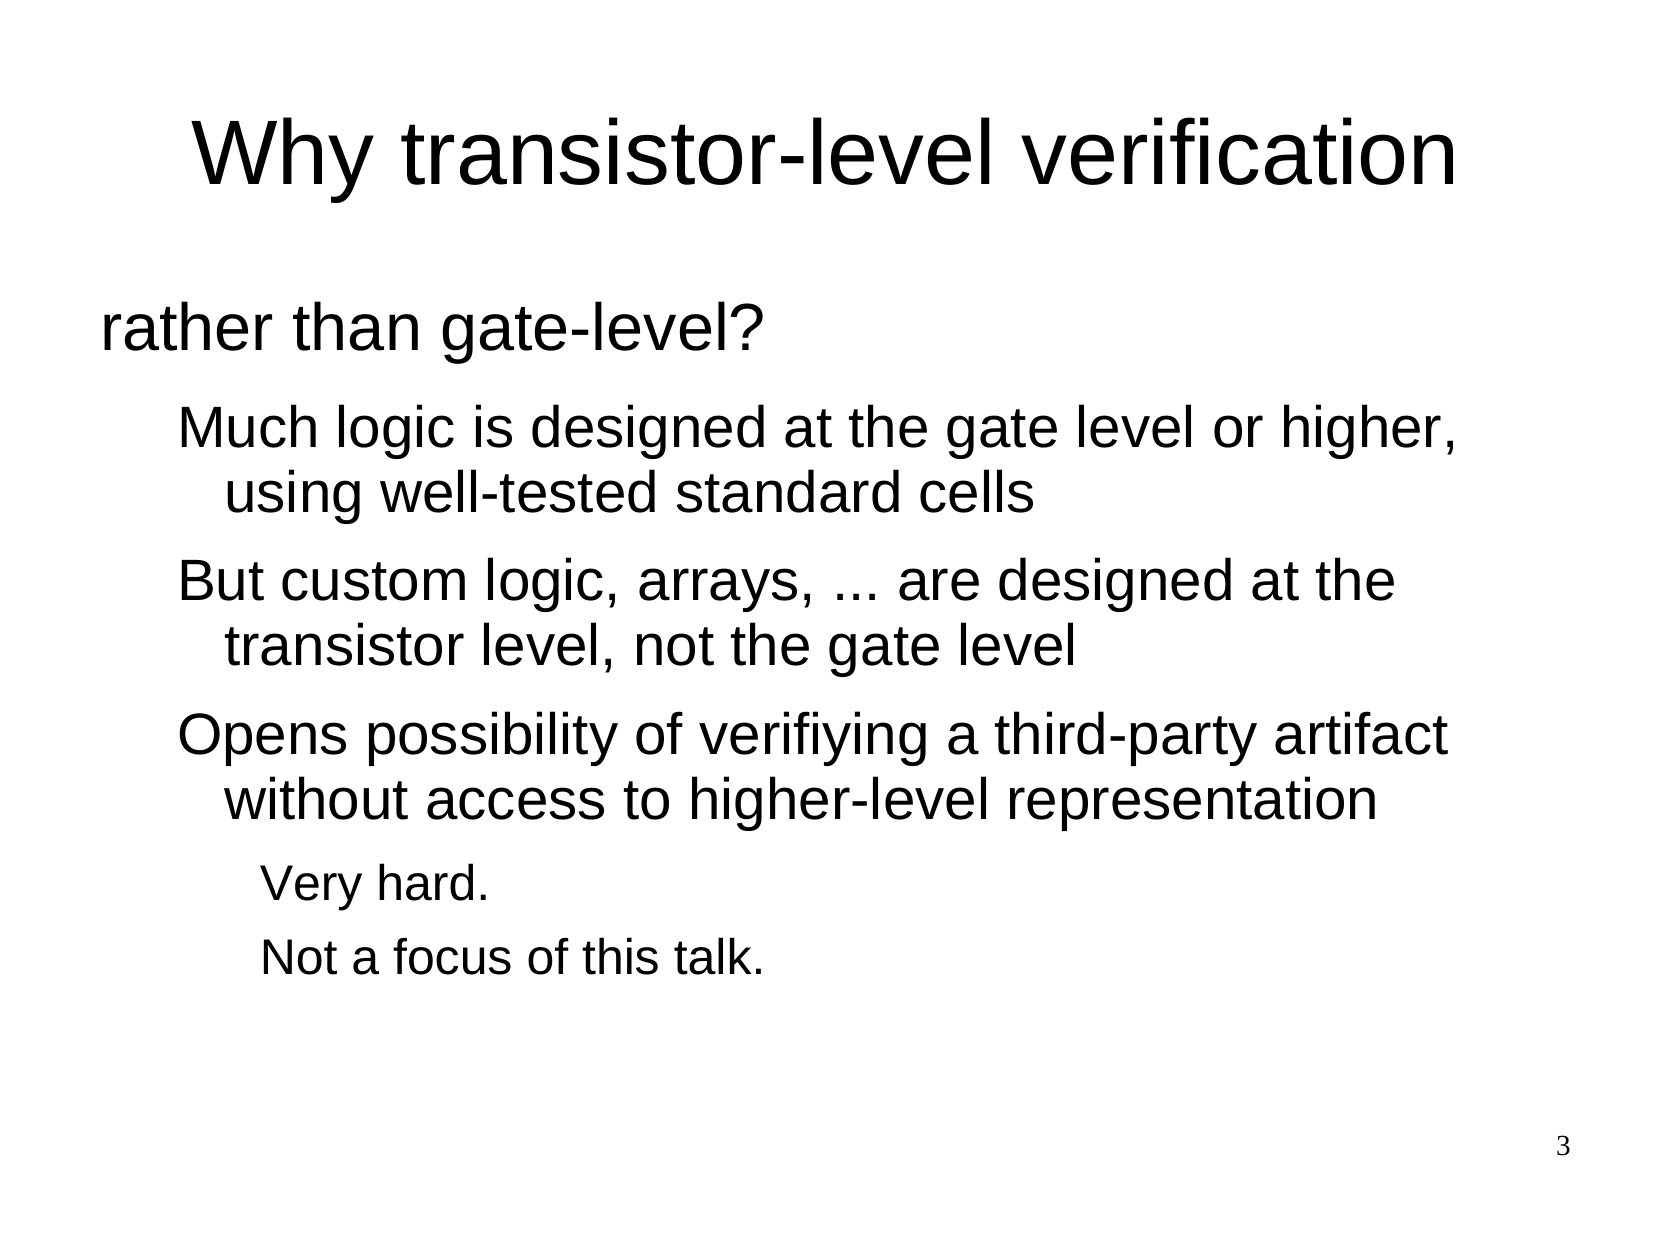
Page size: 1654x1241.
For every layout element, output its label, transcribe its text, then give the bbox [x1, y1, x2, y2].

list rather than gate-level? Much logic is designed at the gate level or higher, using well-tested standard cells But custom logic, arrays, ... are designed at the transistor level, not the gate level Opens possibility of verifiying a third-party artifact without access to higher-level representation Very hard. Not a focus of this talk. [82, 290, 1571, 1094]
title Why transistor-level verification [82, 56, 1571, 250]
